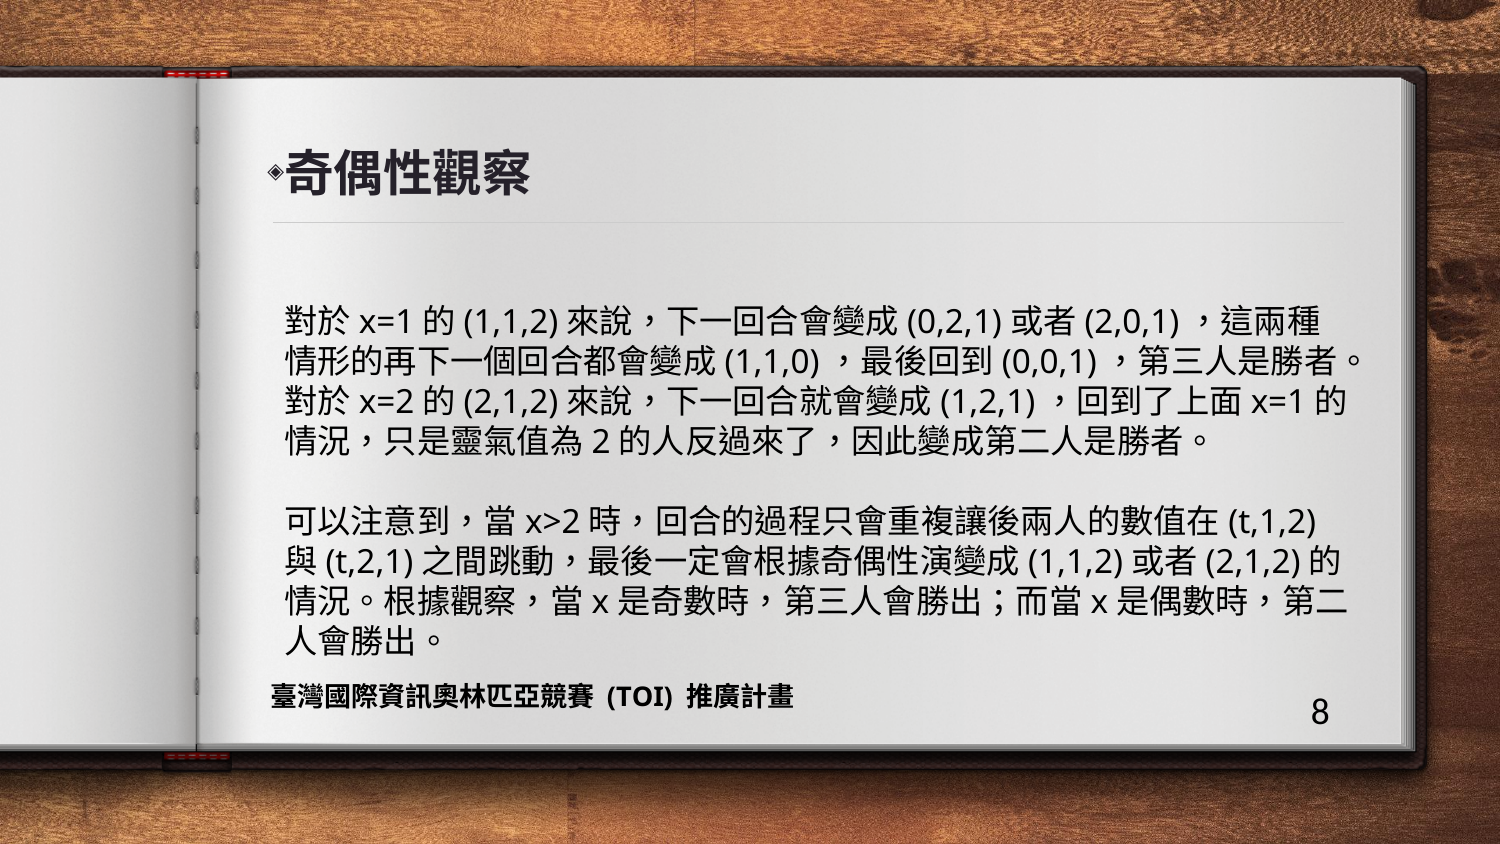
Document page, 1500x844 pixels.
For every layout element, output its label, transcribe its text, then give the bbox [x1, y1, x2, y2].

list 奇偶性觀察 [252, 126, 1194, 216]
text_box [1295, 672, 1386, 737]
text_box 對於x=1的(1,1,2)來說，下一回合會變成(0,2,1)或者(2,0,1)，這兩種情形的再下一個回合都會變成(1,1,0)，最後回到(0,0,1)，第三人是勝者。 對於x=2的(2,1,2)來說，下一回合就會變成(1,2,1)，回到了上面x=1的情況，只是靈氣值為2的人反過來了，因此變成第二人是勝者。 可以注意到，當x>2時，回合的過程只會重複讓後兩人的數值在(t,1,2)與(t,2,1)之間跳動，最後一定會根據奇偶性演變成(1,1,2)或者(2,1,2)的情況。根據觀察，當x是奇數時，第三人會勝出；而當x是偶數時，第二人會勝出。 [269, 293, 1367, 632]
